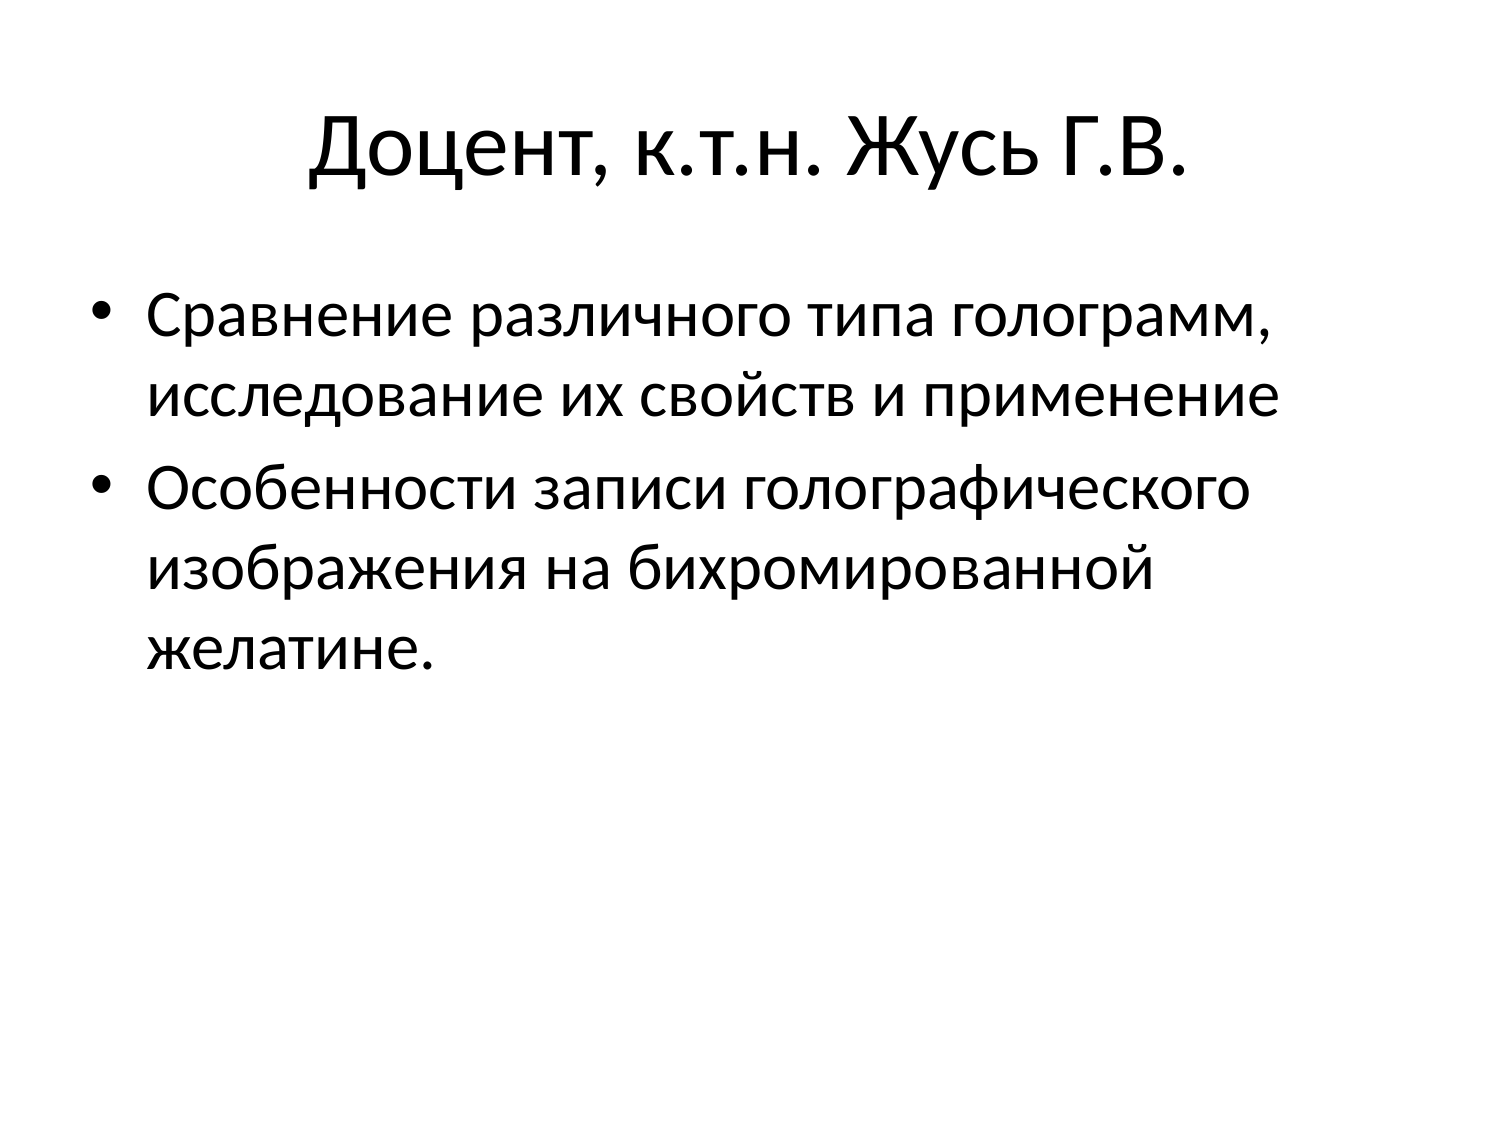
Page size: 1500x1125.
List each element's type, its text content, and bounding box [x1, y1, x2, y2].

text_box Доцент, к.т.н. Жусь Г.В. [74, 45, 1425, 233]
text_box Сравнение различного типа голограмм, исследование их свойств и применение Особенности записи голографического изображения на бихромированной желатине. [74, 262, 1425, 1005]
